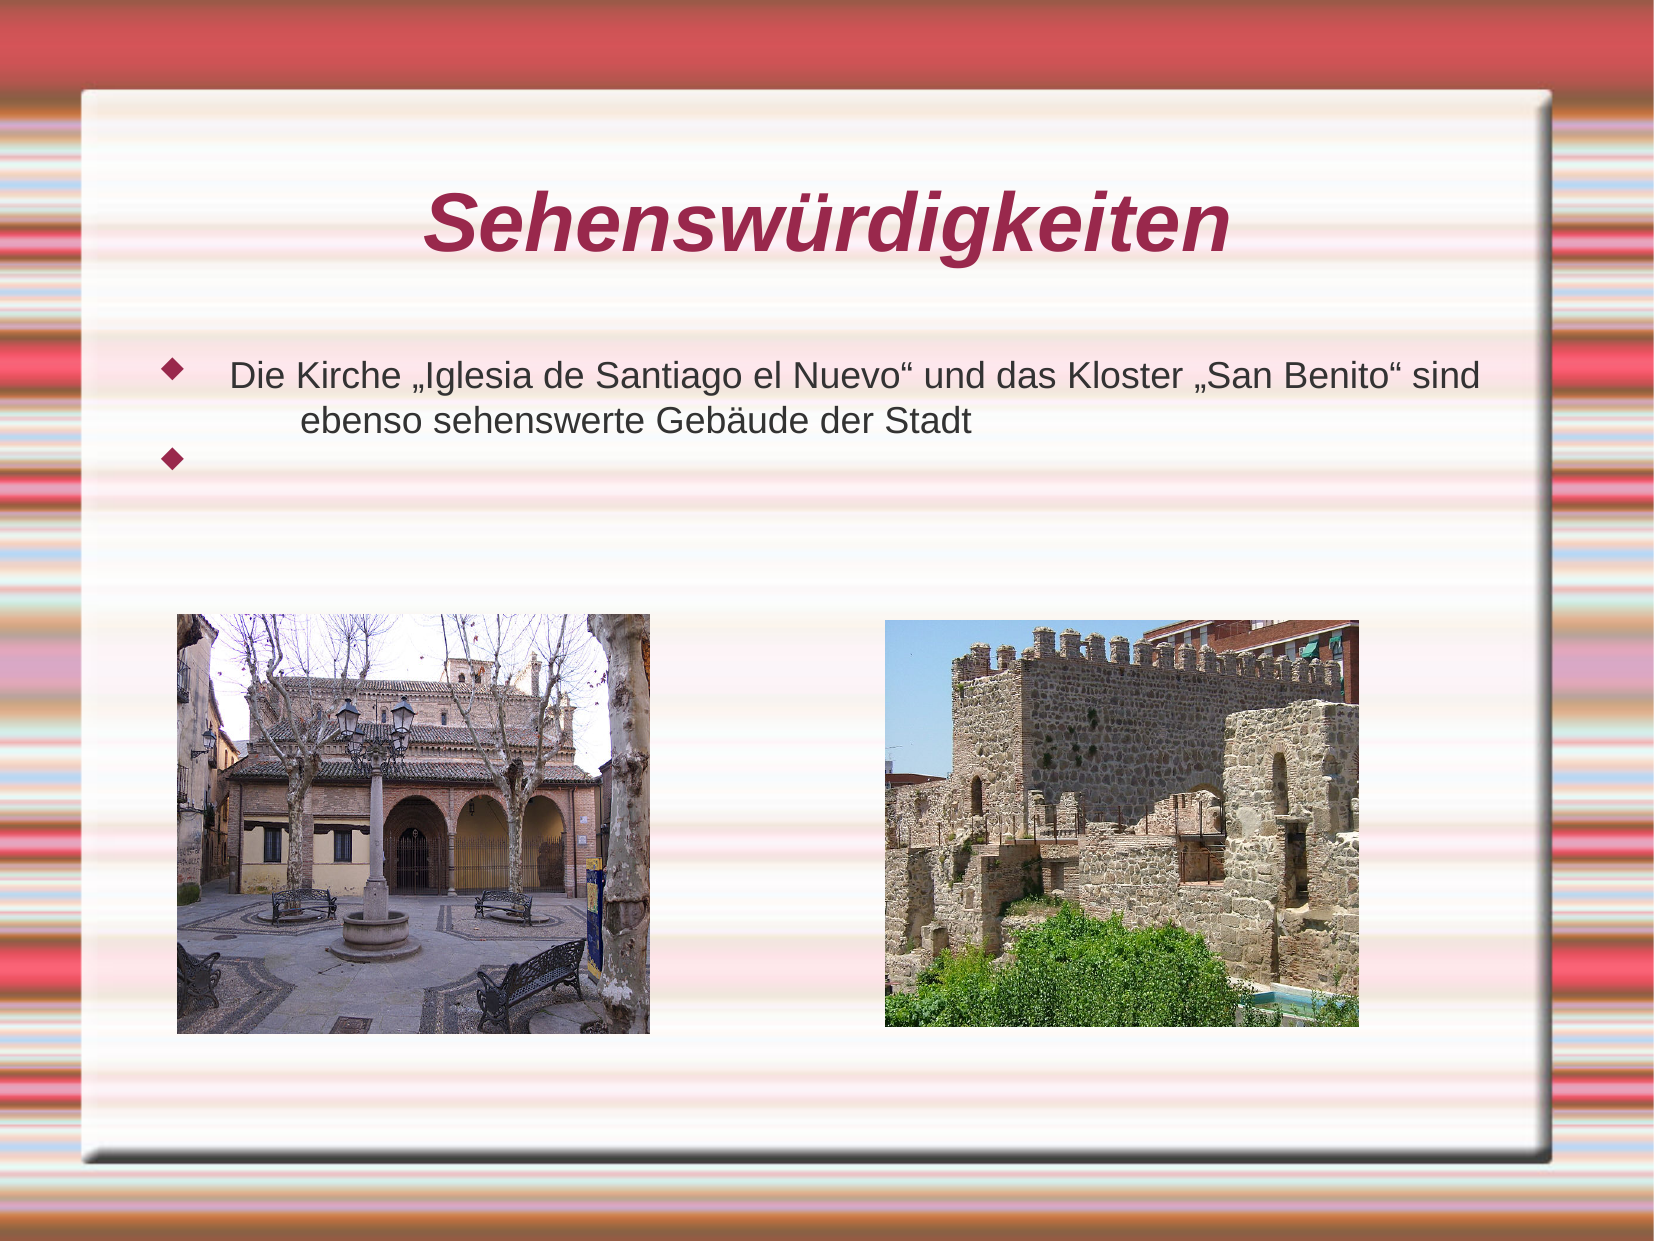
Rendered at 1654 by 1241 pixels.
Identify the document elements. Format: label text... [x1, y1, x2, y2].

picture [177, 614, 650, 1034]
title Sehenswürdigkeiten [121, 114, 1534, 322]
picture [885, 620, 1359, 1027]
list Die Kirche „Iglesia de Santiago el Nuevo“ und das Kloster „San Benito“ sind ebenso sehenswerte Gebäude der Stadt [134, 350, 1516, 1133]
